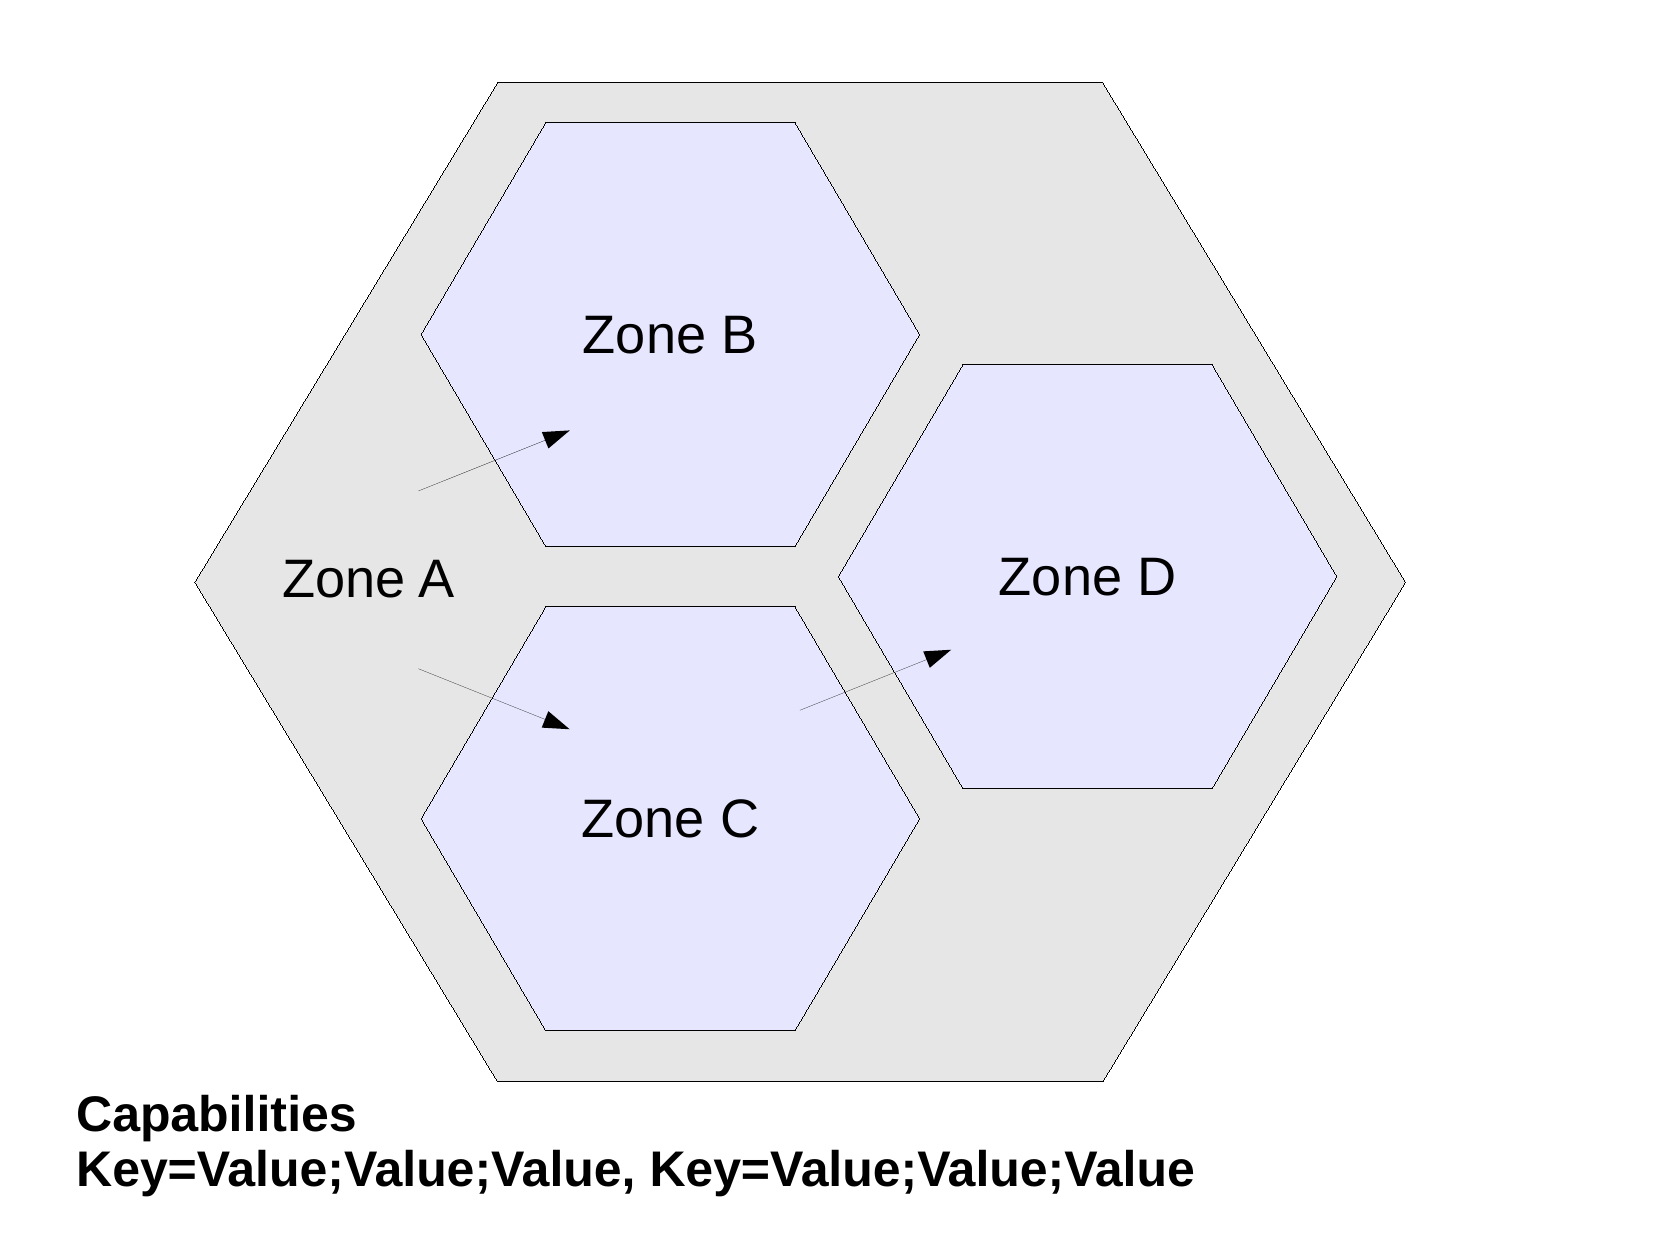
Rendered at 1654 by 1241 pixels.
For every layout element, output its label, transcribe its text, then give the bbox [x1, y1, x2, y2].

text_box Zone A [237, 540, 500, 633]
text_box [194, 82, 1406, 1078]
text_box Zone B [421, 122, 920, 547]
text_box Capabilities Key=Value;Value;Value, Key=Value;Value;Value [61, 1078, 1210, 1208]
text_box Zone C [421, 606, 920, 1031]
text_box Zone D [838, 364, 1337, 789]
